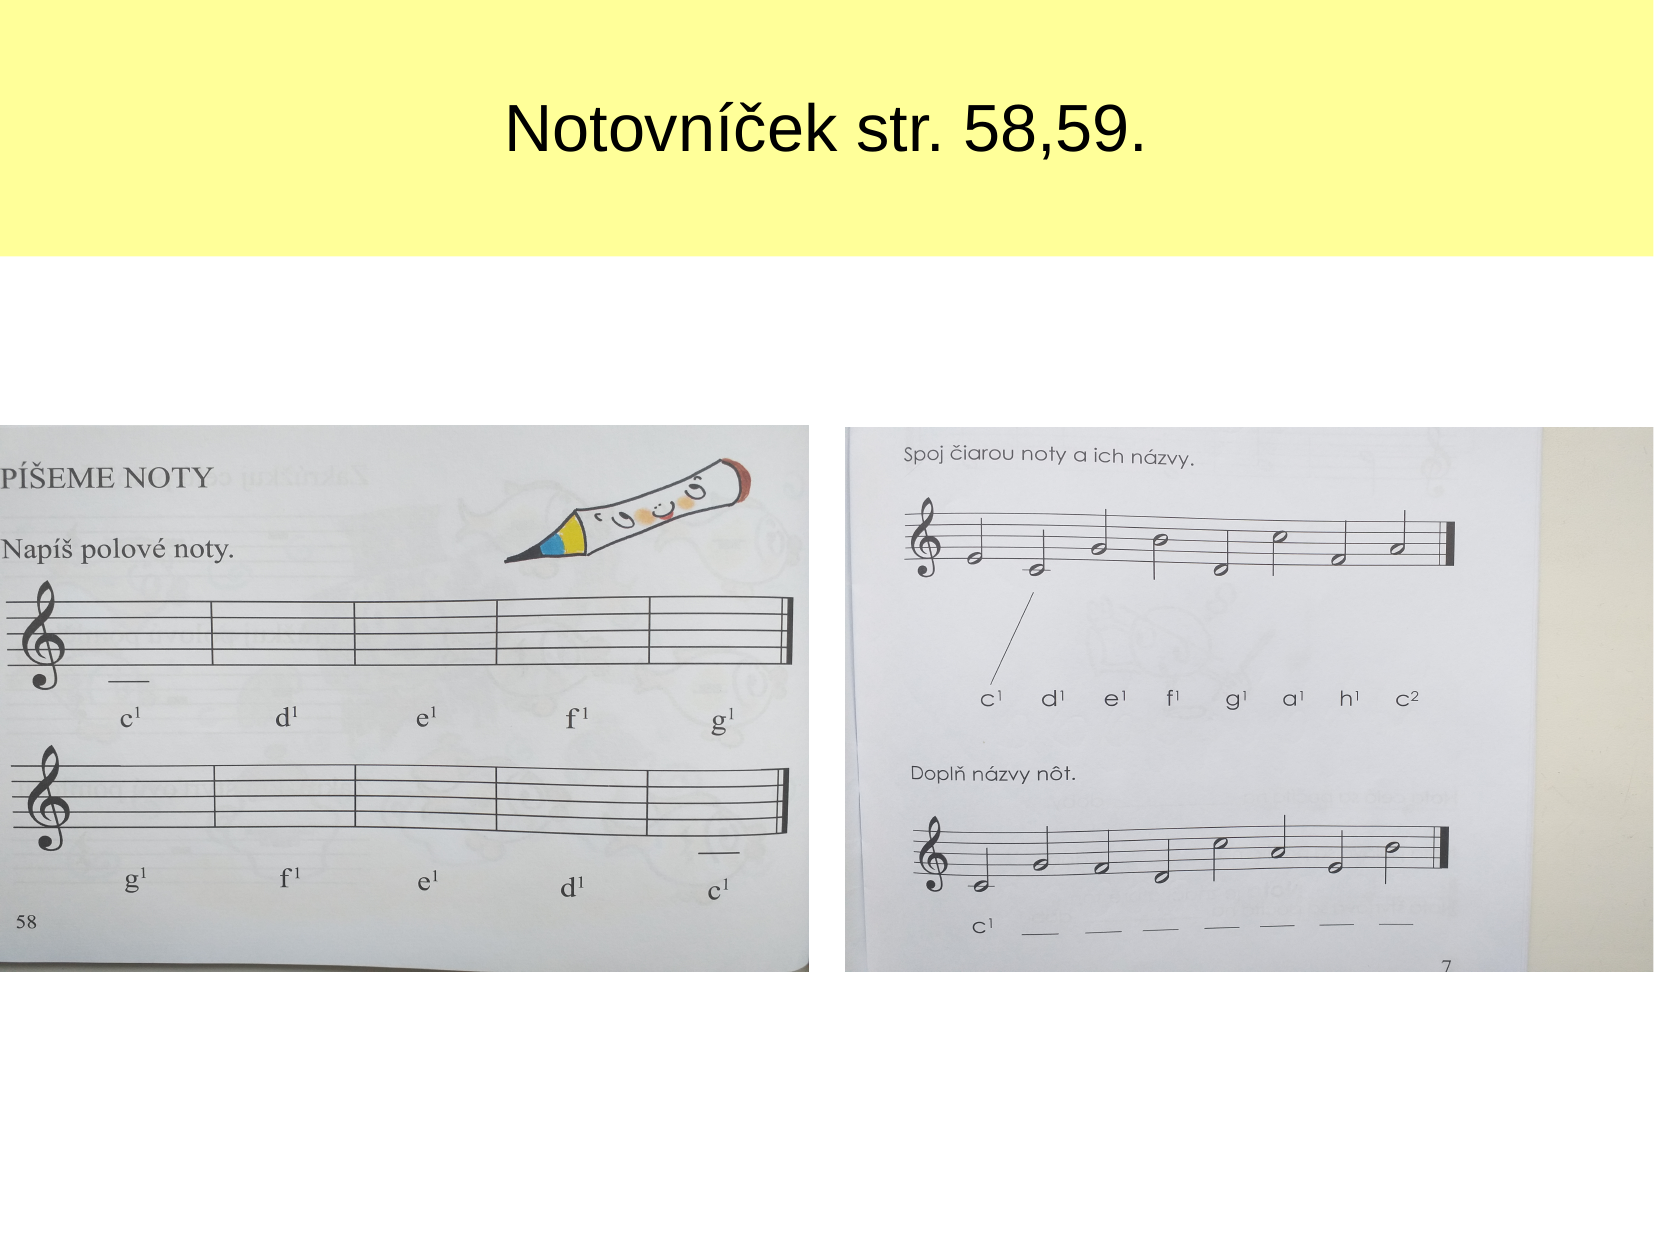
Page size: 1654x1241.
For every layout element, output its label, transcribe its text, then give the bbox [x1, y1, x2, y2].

title Notovníček str. 58,59. [0, 0, 1654, 257]
picture [845, 427, 1654, 972]
picture [0, 425, 809, 972]
